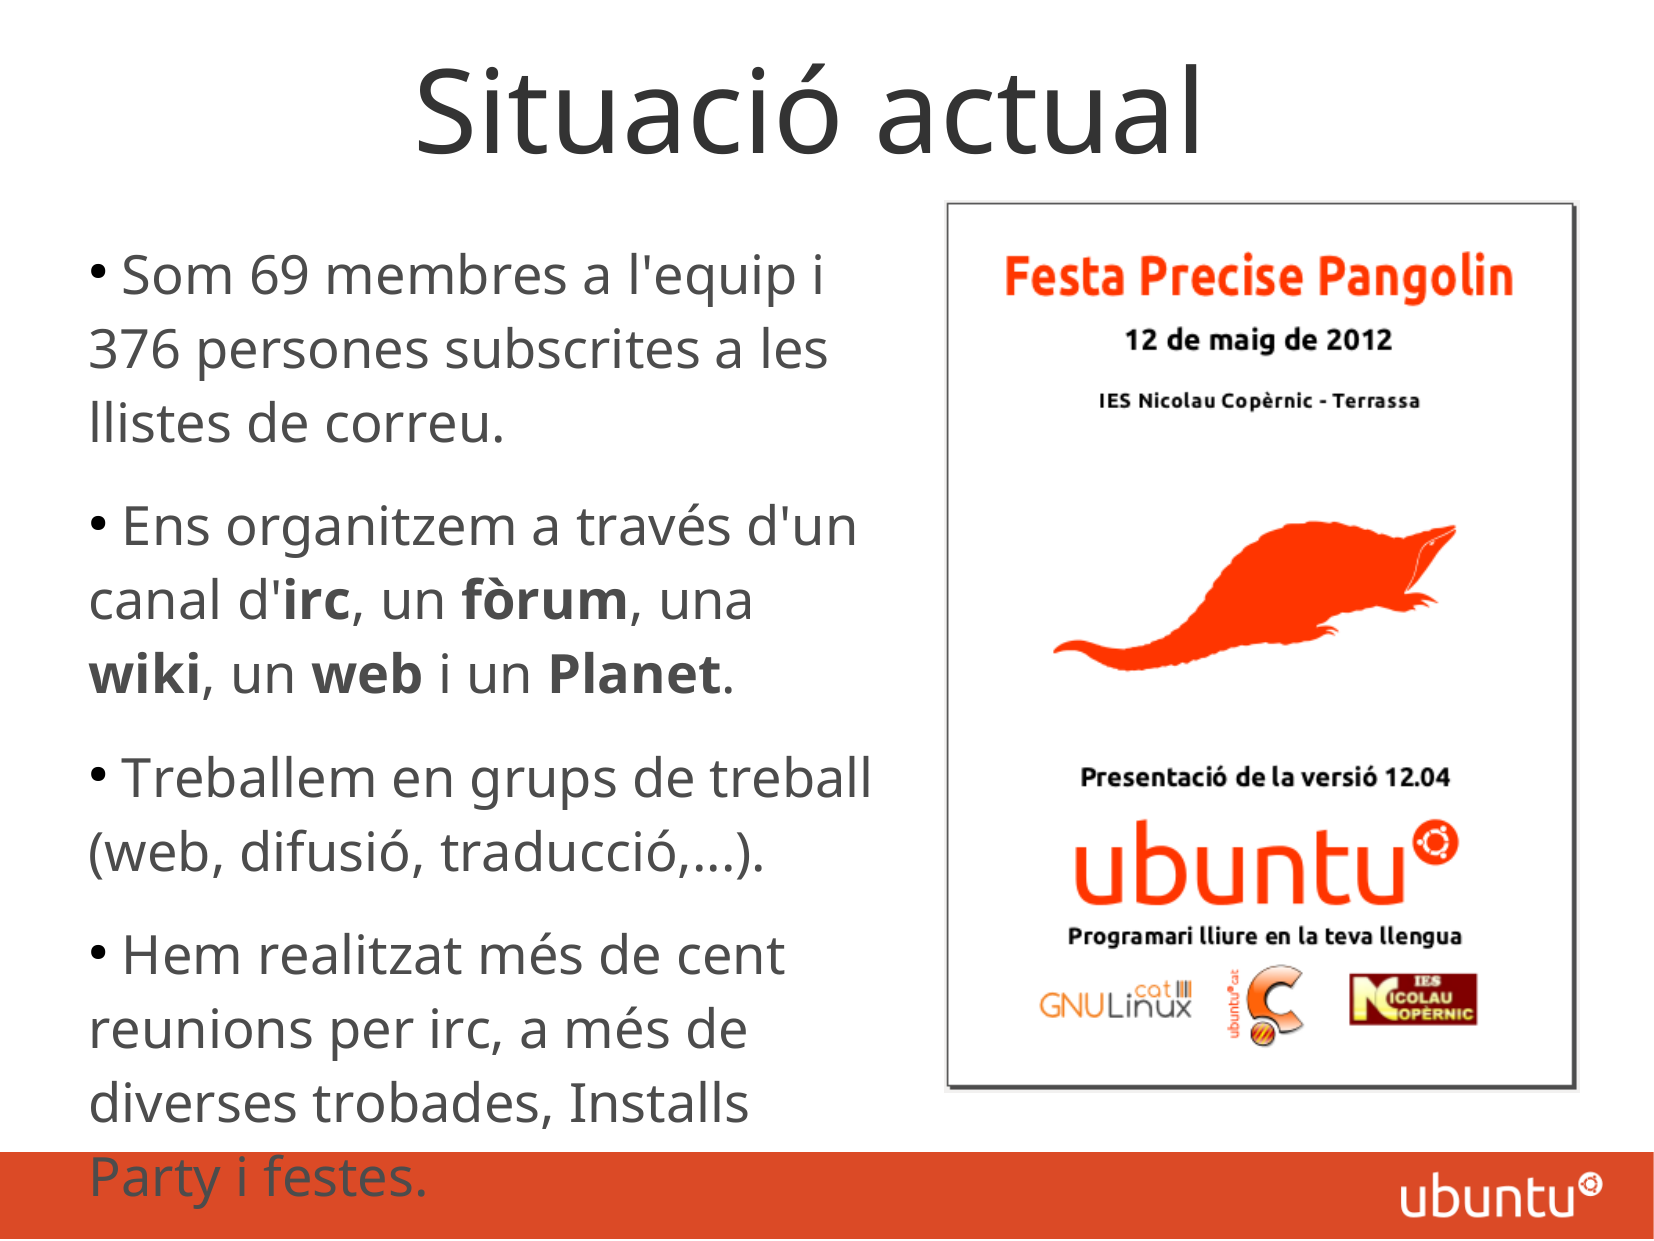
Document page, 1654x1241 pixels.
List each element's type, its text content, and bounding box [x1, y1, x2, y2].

picture [944, 200, 1580, 1093]
text_box Som 69 membres a l'equip i 376 persones subscrites a les llistes de correu. Ens organitzem a través d'un canal d'irc, un fòrum, una wiki, un web i un Planet. Treballem en grups de treball (web, difusió, traducció,...). Hem realitzat més de cent reunions per irc, a més de diverses trobades, Installs Party i festes. [88, 236, 886, 1055]
title Situació actual [0, 29, 1595, 203]
picture [0, 1152, 1654, 1239]
